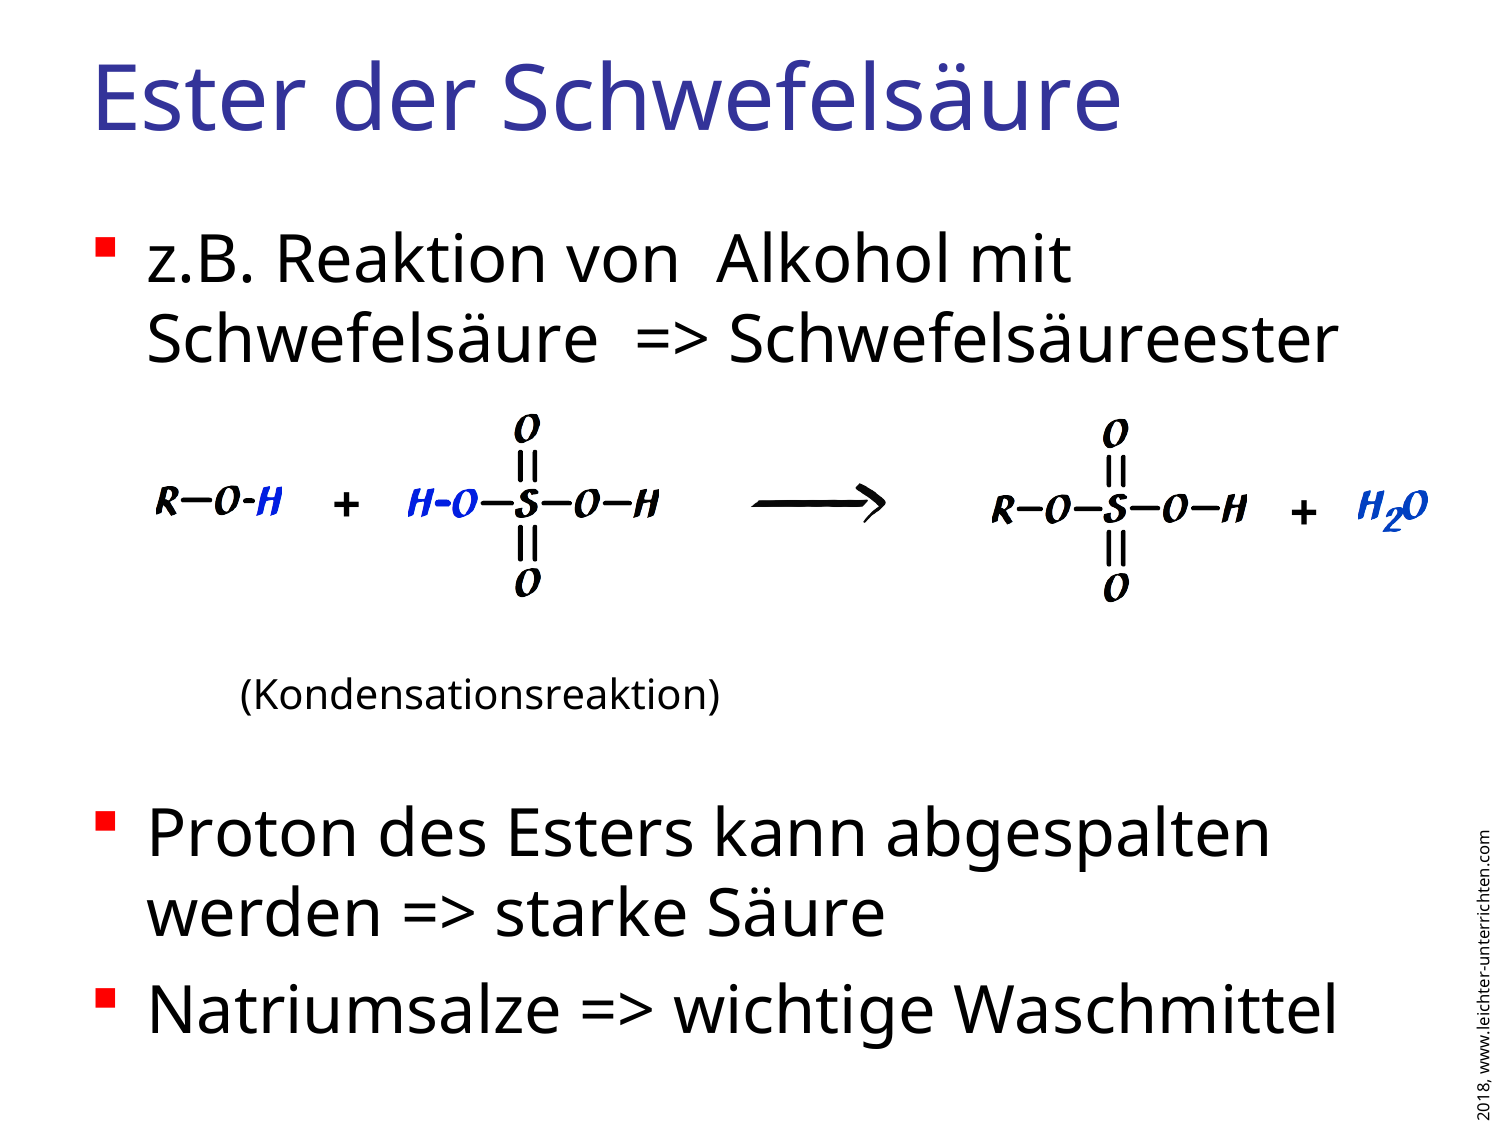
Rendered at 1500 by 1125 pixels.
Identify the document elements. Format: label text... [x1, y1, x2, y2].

picture [750, 483, 886, 523]
text_box + [317, 465, 409, 541]
picture [992, 407, 1247, 613]
picture [156, 474, 282, 527]
list z.B. Reaktion von Alkohol mit Schwefelsäure => Schwefelsäureester (Kondensationsreaktion) Proton des Esters kann abgespalten werden => starke Säure Natriumsalze => wichtige Waschmittel [75, 208, 1426, 1094]
title Ester der Schwefelsäure [75, 0, 1426, 188]
text_box + [1274, 472, 1366, 548]
picture [408, 402, 659, 608]
picture [1366, 479, 1428, 541]
